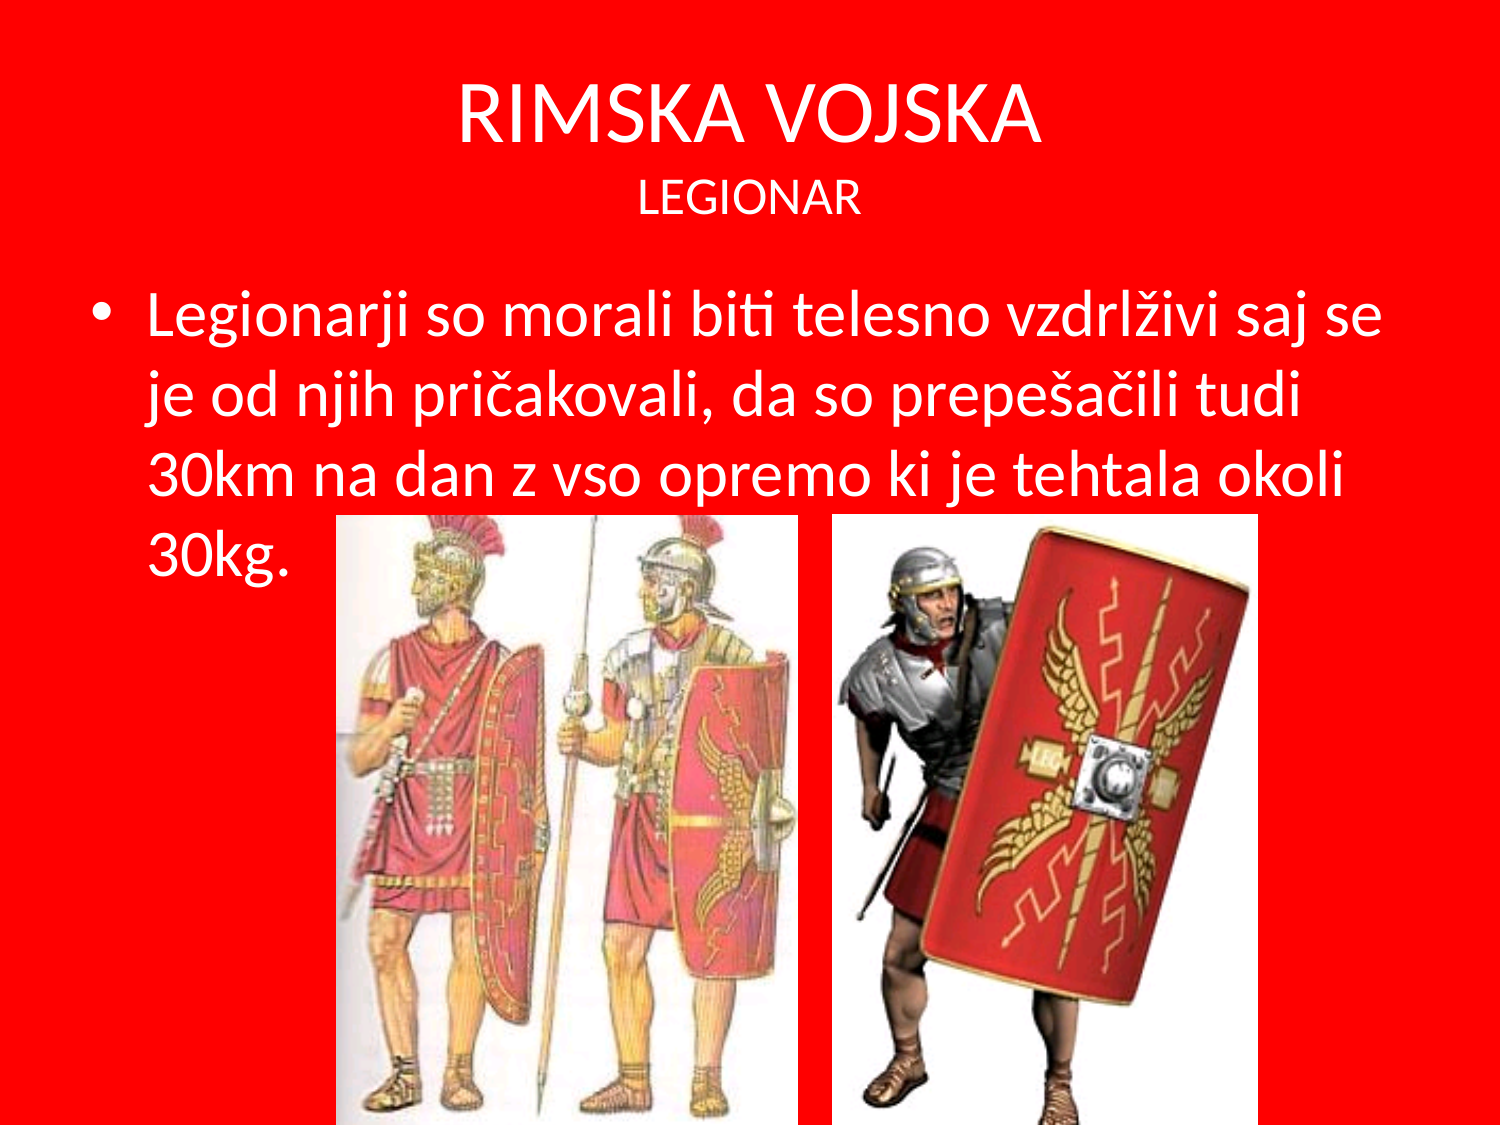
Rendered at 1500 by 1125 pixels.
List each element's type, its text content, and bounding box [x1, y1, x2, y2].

picture [336, 515, 798, 1125]
picture [832, 514, 1258, 1125]
title RIMSKA VOJSKA LEGIONAR [75, 45, 1425, 233]
list Legionarji so morali biti telesno vzdrlživi saj se je od njih pričakovali, da so prepešačili tudi 30km na dan z vso opremo ki je tehtala okoli 30kg. [75, 262, 1425, 1005]
